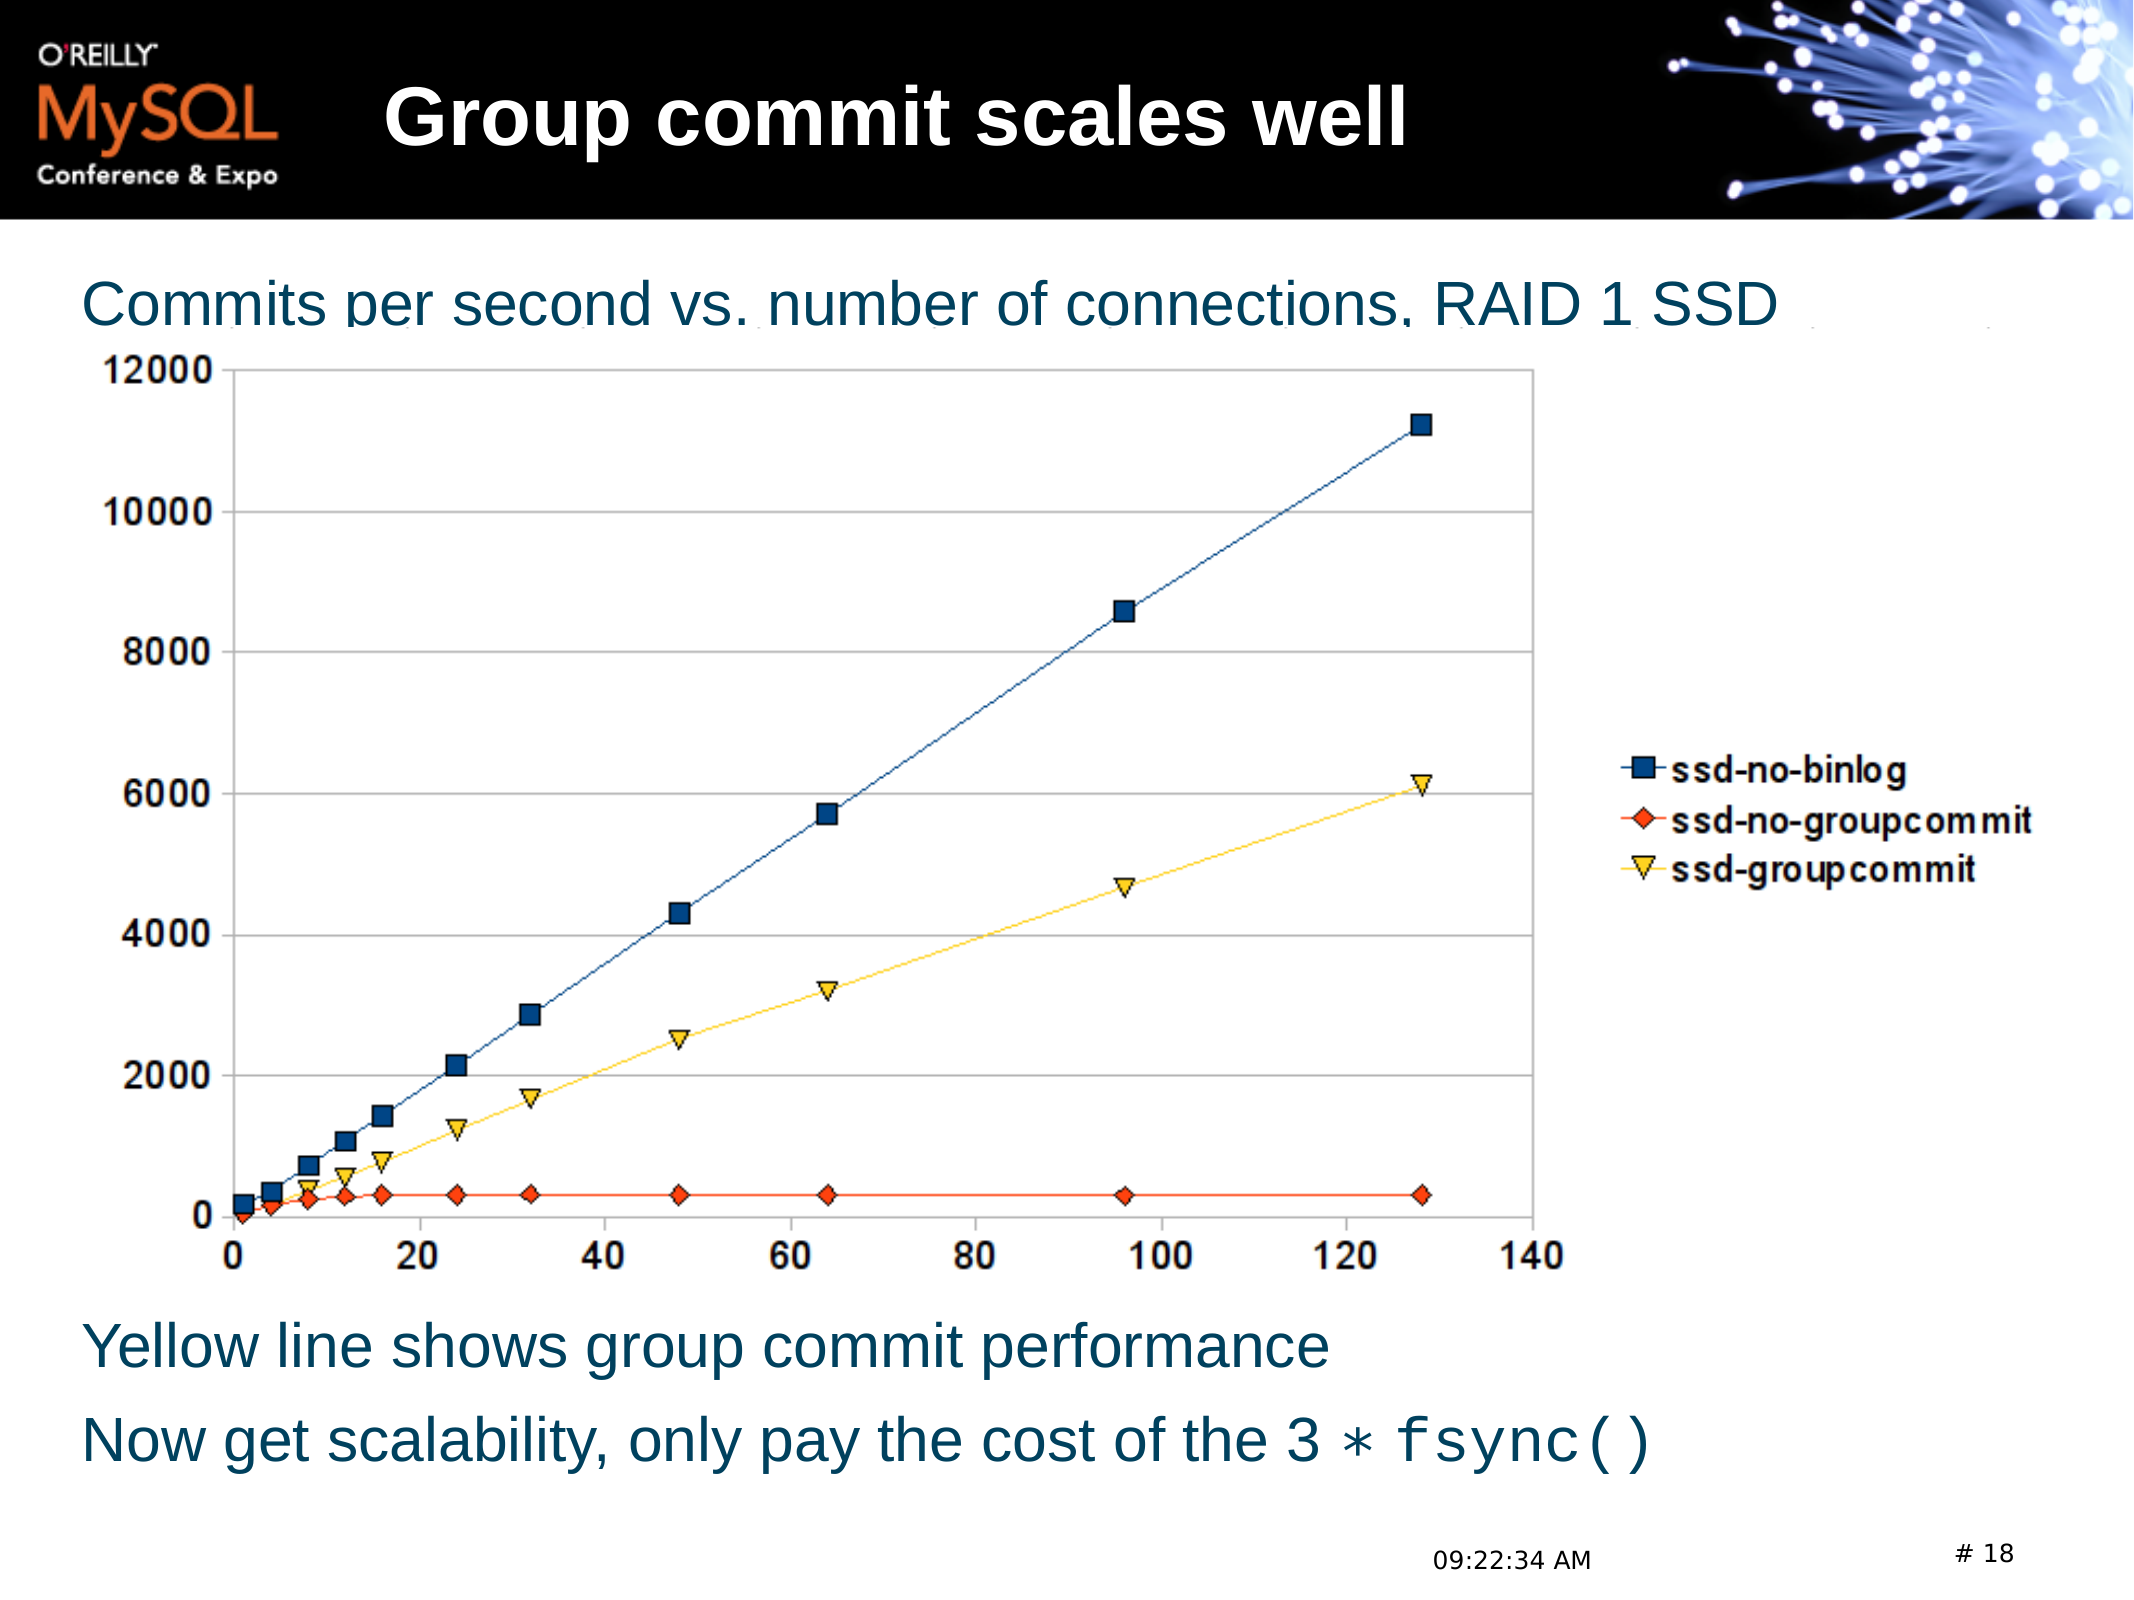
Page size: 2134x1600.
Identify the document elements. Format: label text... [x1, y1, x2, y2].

title Group commit scales well [374, 38, 2103, 195]
picture [0, 0, 2134, 1600]
picture [73, 327, 2079, 1302]
list Commits per second vs. number of connections, RAID 1 SSD Yellow line shows group commit performance Now get scalability, only pay the cost of the 3 ∗ fsync() [0, 260, 2100, 1490]
